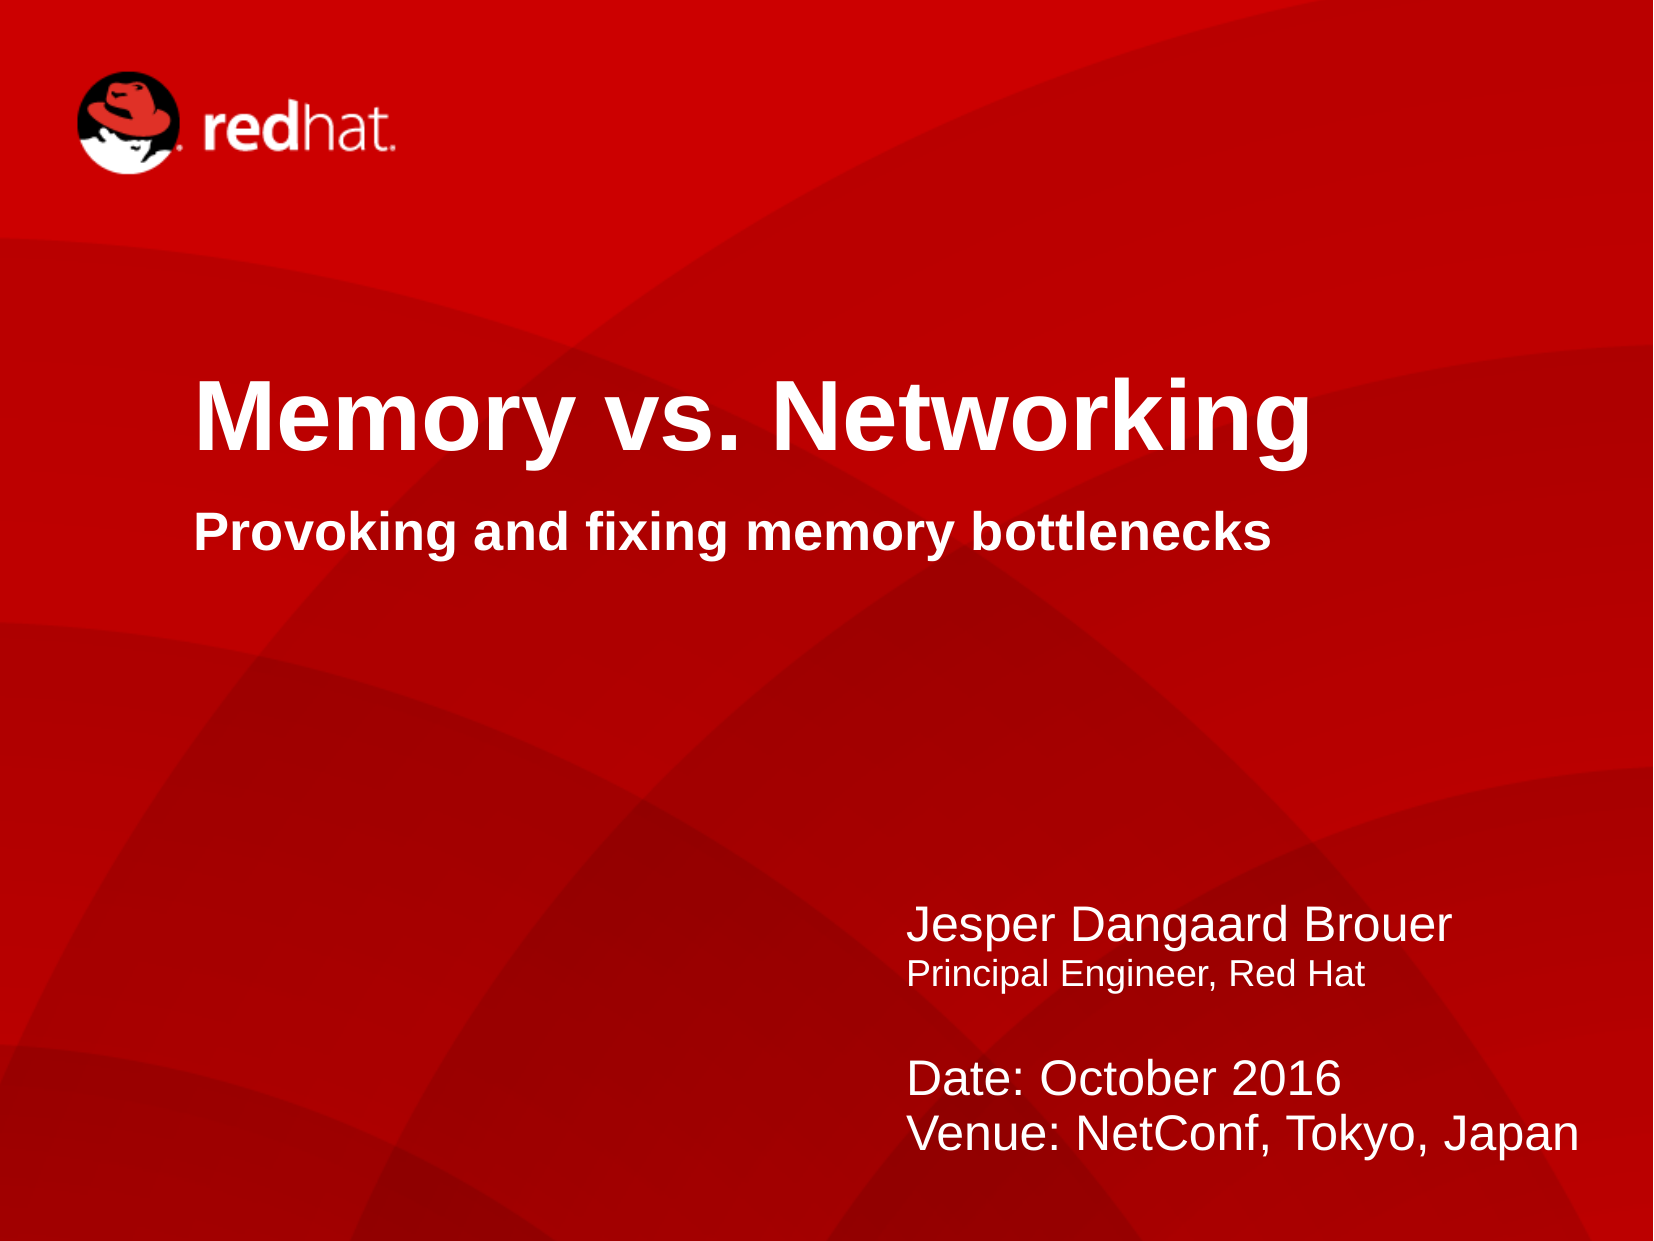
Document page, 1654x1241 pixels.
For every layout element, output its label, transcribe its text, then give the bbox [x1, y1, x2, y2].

text_box Jesper Dangaard Brouer Principal Engineer, Red Hat Date: October 2016 Venue: NetConf, Tokyo, Japan [900, 862, 1650, 1224]
text_box Memory vs. Networking Provoking and fixing memory bottlenecks [187, 297, 1538, 566]
picture [0, 0, 1653, 1241]
